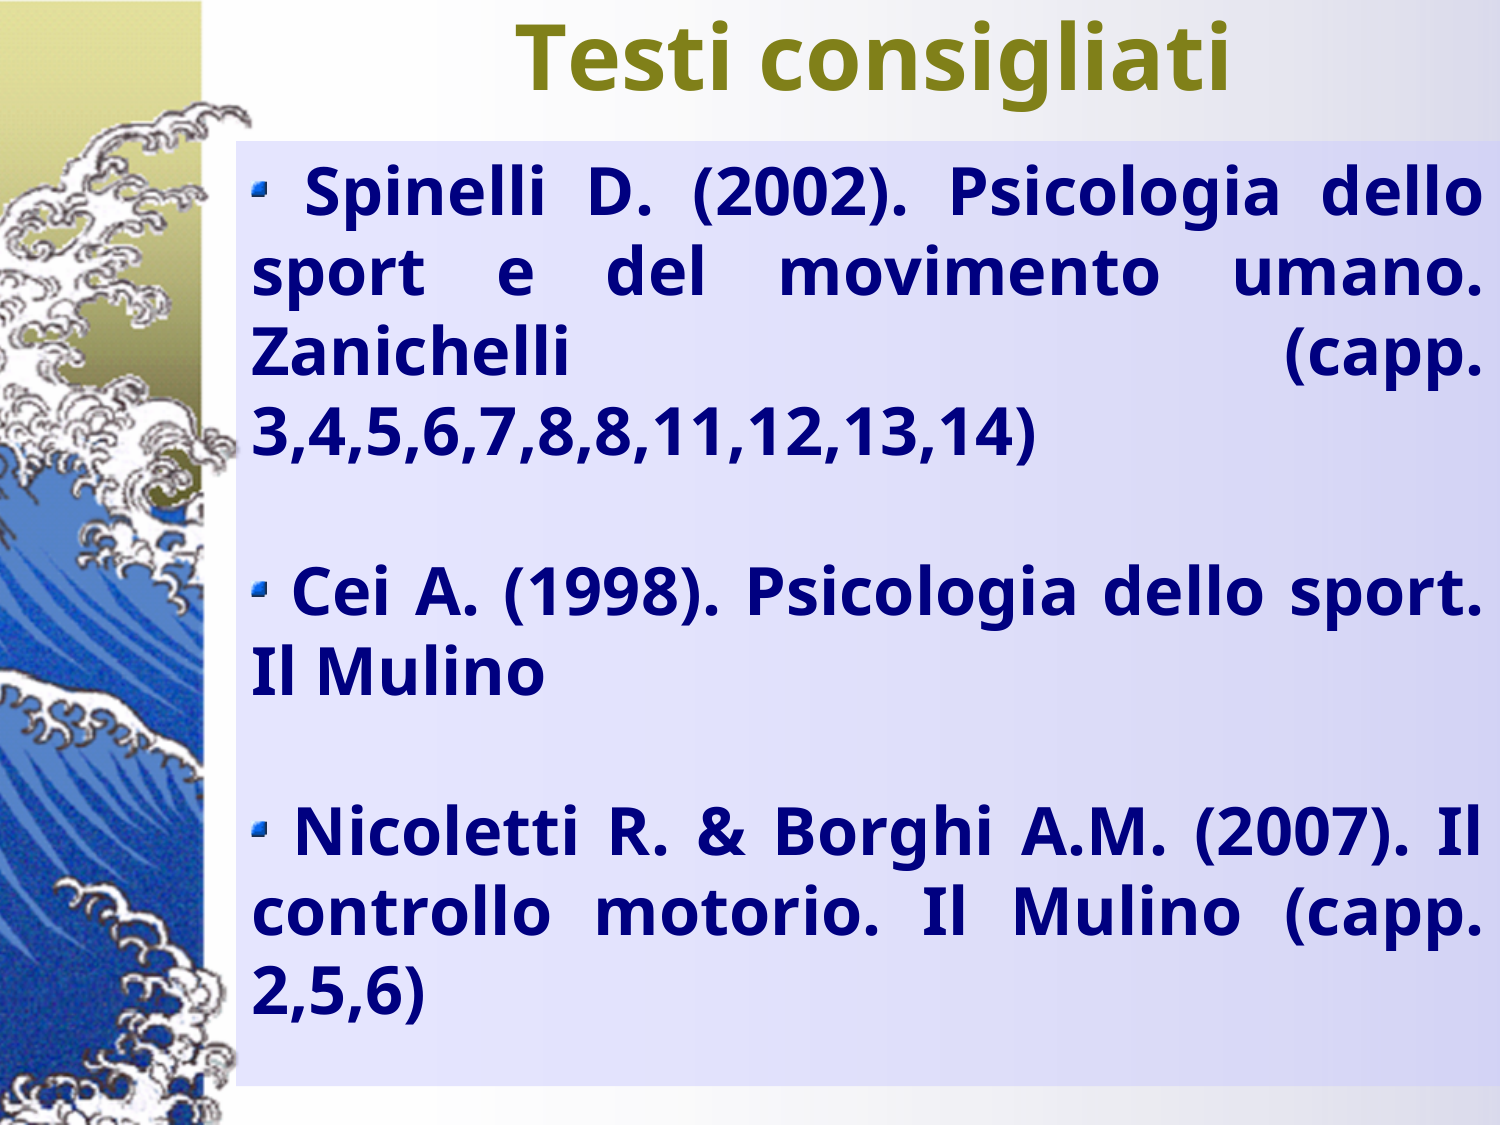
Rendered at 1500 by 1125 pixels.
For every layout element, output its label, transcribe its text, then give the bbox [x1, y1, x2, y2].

picture [250, 580, 267, 597]
title Testi consigliati [236, 0, 1500, 141]
text_box Spinelli D. (2002). Psicologia dello sport e del movimento umano. Zanichelli (capp. 3,4,5,6,7,8,8,11,12,13,14) Cei A. (1998). Psicologia dello sport. Il Mulino Nicoletti R. & Borghi A.M. (2007). Il controllo motorio. Il Mulino (capp. 2,5,6) [236, 141, 1500, 1087]
picture [250, 180, 267, 197]
picture [0, 0, 1500, 1125]
picture [250, 820, 267, 837]
